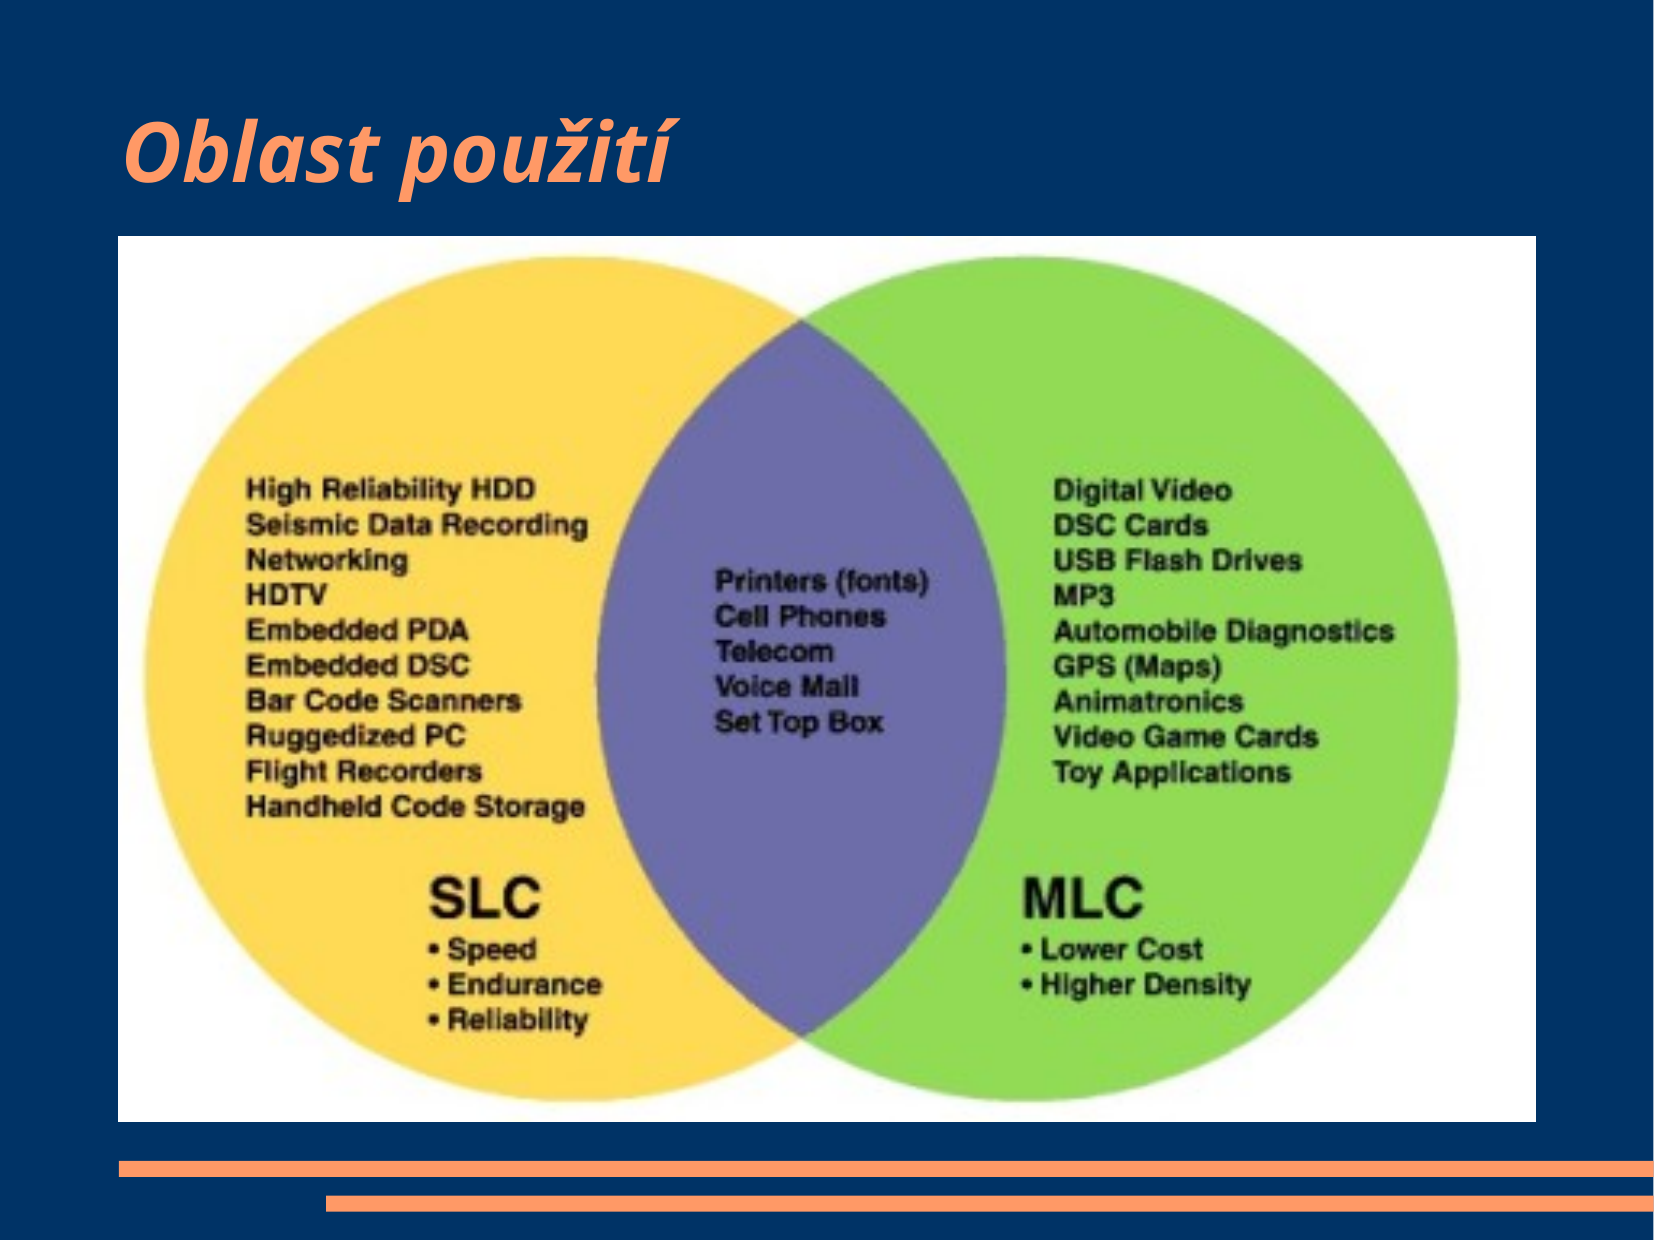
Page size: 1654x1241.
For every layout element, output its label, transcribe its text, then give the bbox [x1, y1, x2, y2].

picture [118, 236, 1536, 1123]
title Oblast použití [121, 46, 1534, 236]
